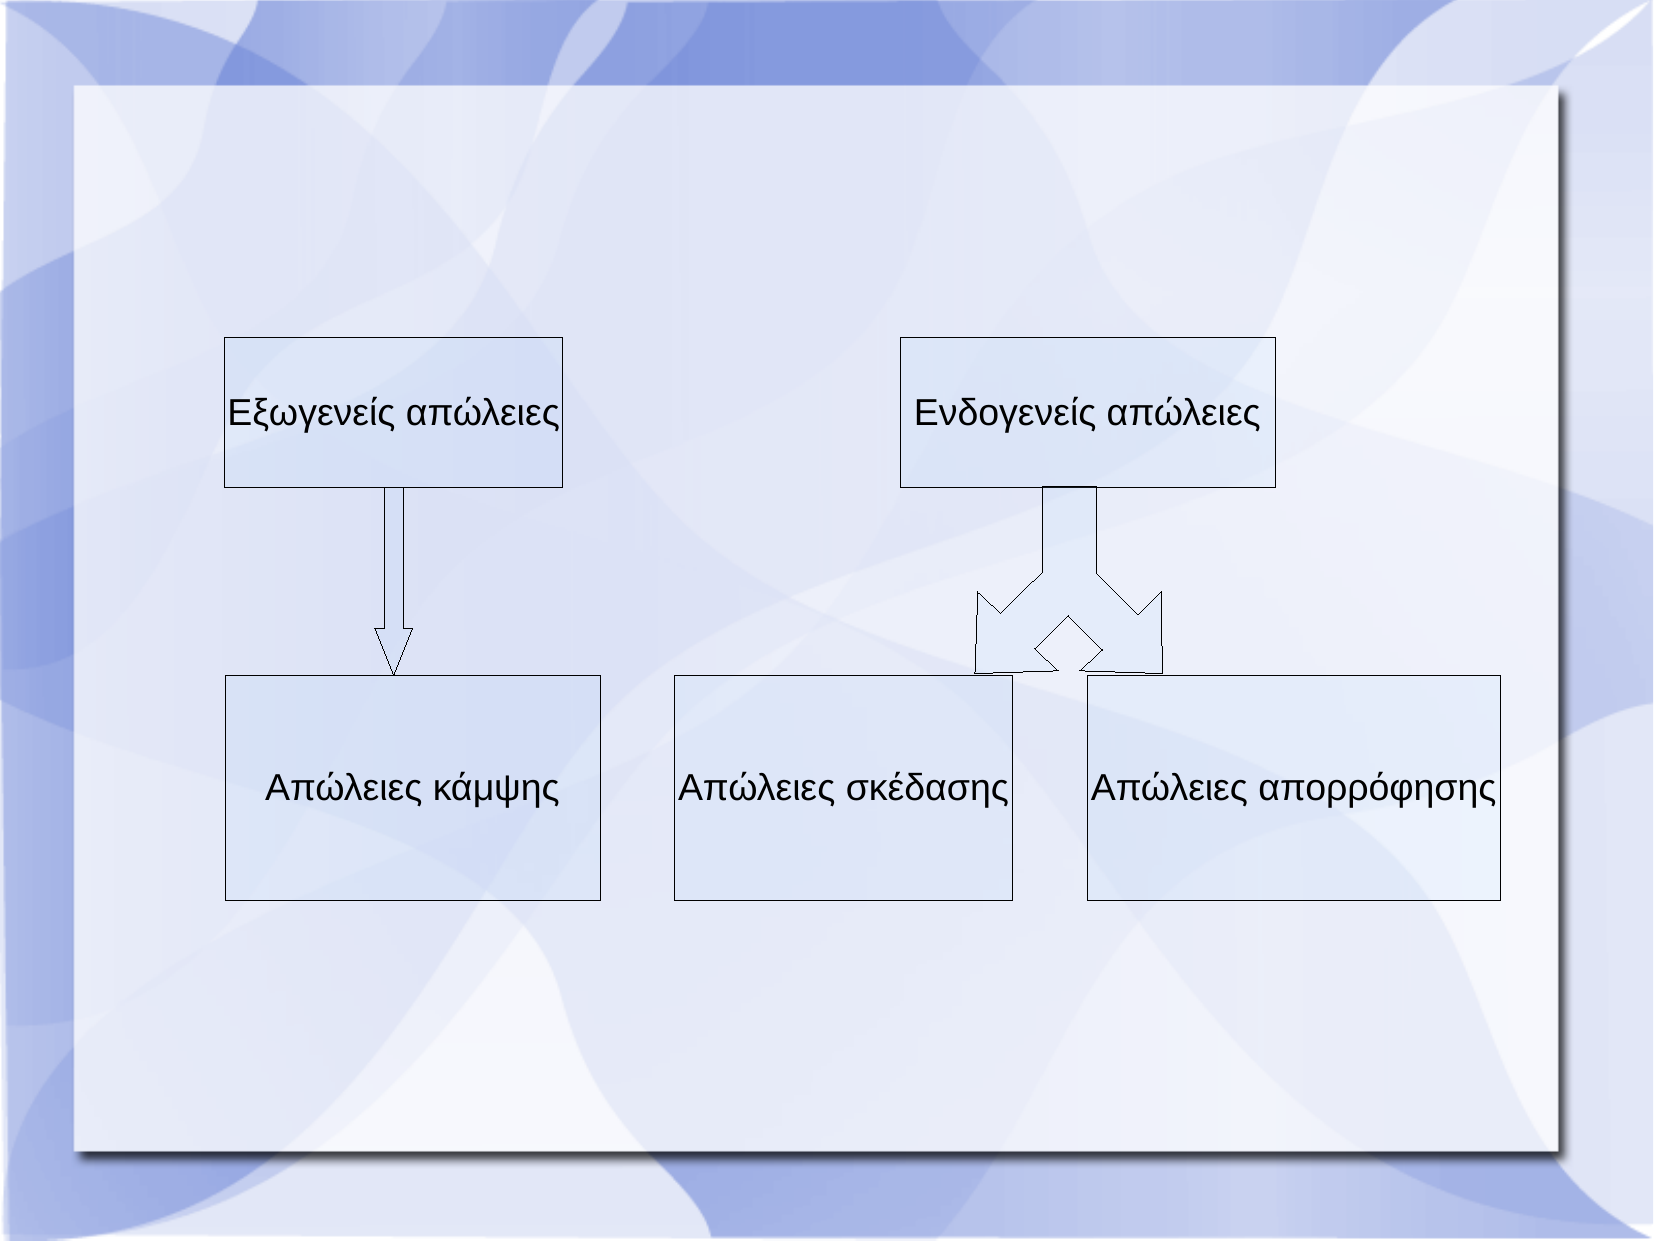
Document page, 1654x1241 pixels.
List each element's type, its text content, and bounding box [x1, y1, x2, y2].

text_box [974, 486, 1163, 674]
text_box Ενδογενείς απώλειες [900, 337, 1276, 488]
text_box Εξωγενείς απώλειες [224, 337, 563, 488]
text_box Απώλειες απορρόφησης [1087, 675, 1501, 901]
text_box Απώλειες κάμψης [225, 675, 601, 901]
text_box Απώλειες σκέδασης [674, 675, 1013, 901]
picture [0, 0, 1654, 1241]
text_box [374, 487, 413, 675]
